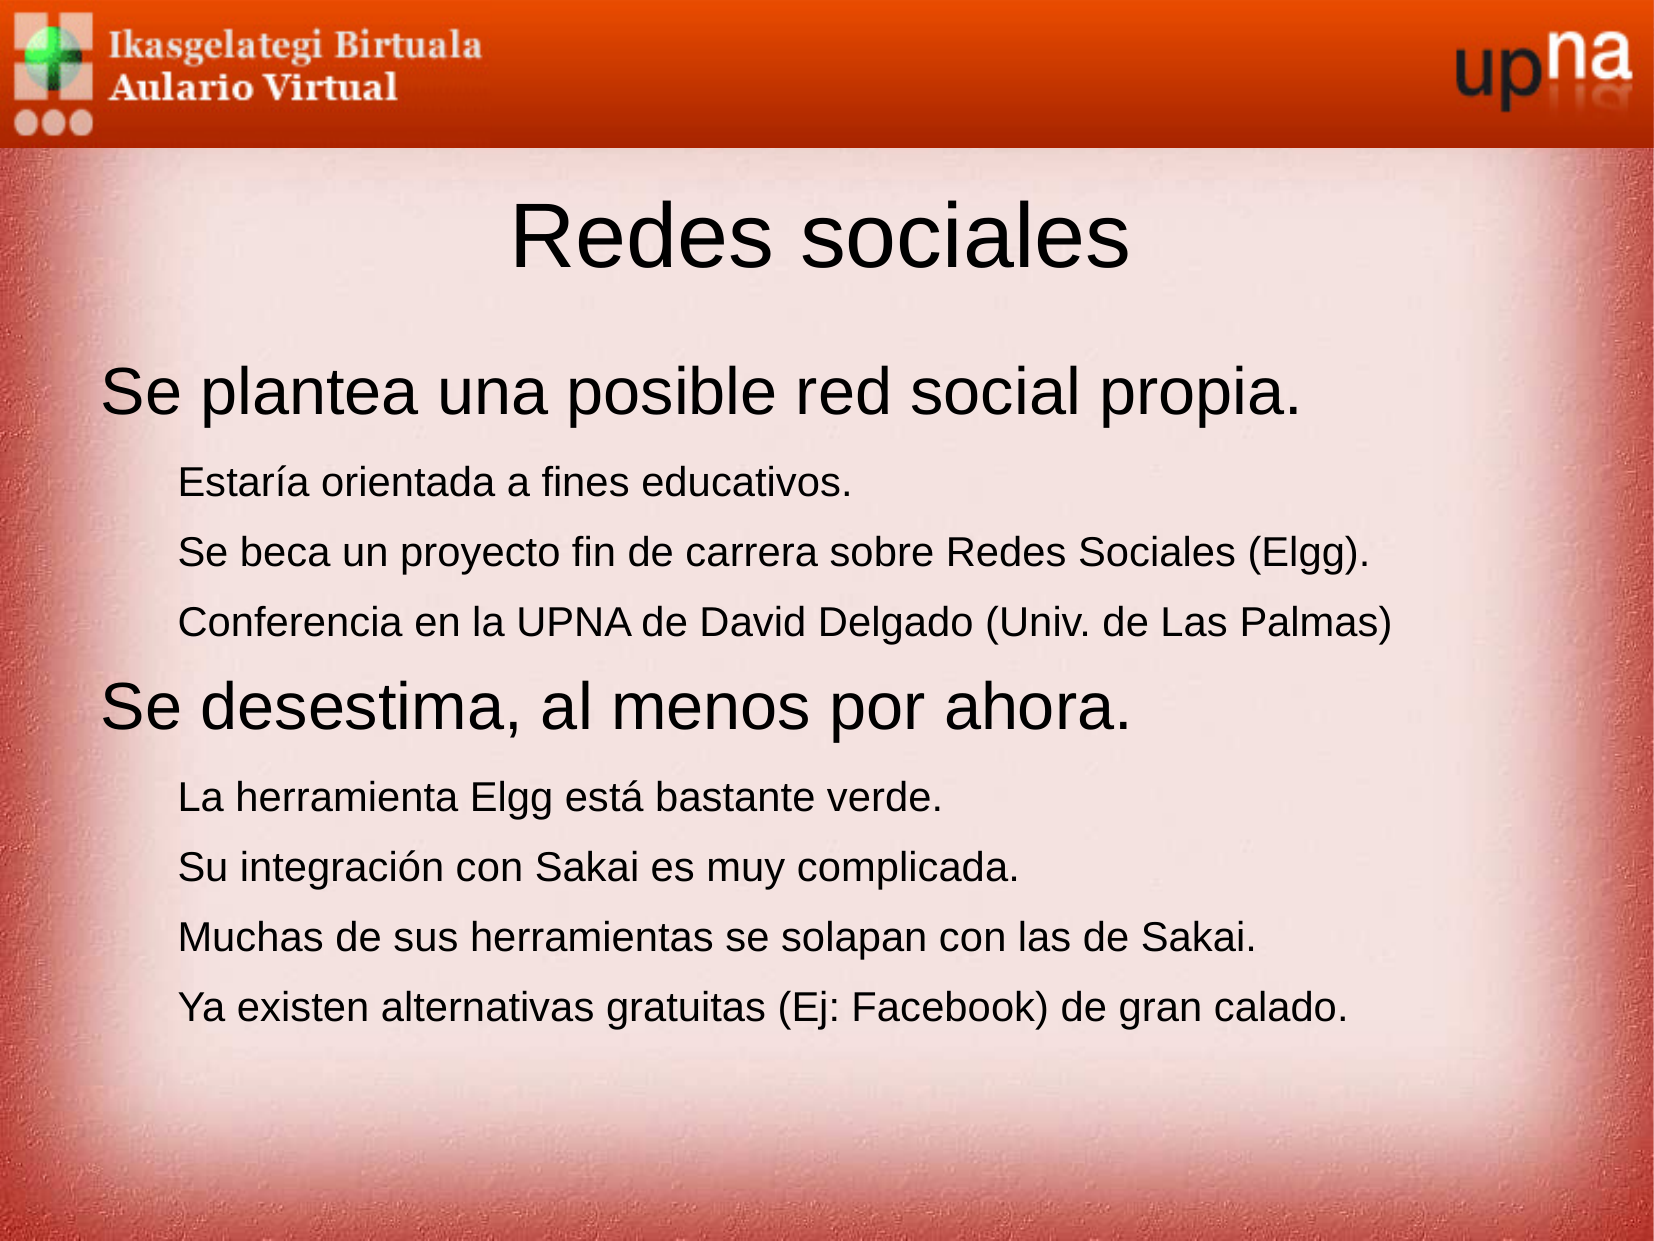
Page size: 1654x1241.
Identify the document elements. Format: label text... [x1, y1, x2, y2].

list Se plantea una posible red social propia. Estaría orientada a fines educativos. Se beca un proyecto fin de carrera sobre Redes Sociales (Elgg). Conferencia en la UPNA de David Delgado (Univ. de Las Palmas) Se desestima, al menos por ahora. La herramienta Elgg está bastante verde. Su integración con Sakai es muy complicada. Muchas de sus herramientas se solapan con las de Sakai. Ya existen alternativas gratuitas (Ej: Facebook) de gran calado. [82, 354, 1572, 1095]
picture [0, 0, 1654, 1241]
title Redes sociales [77, 147, 1565, 325]
